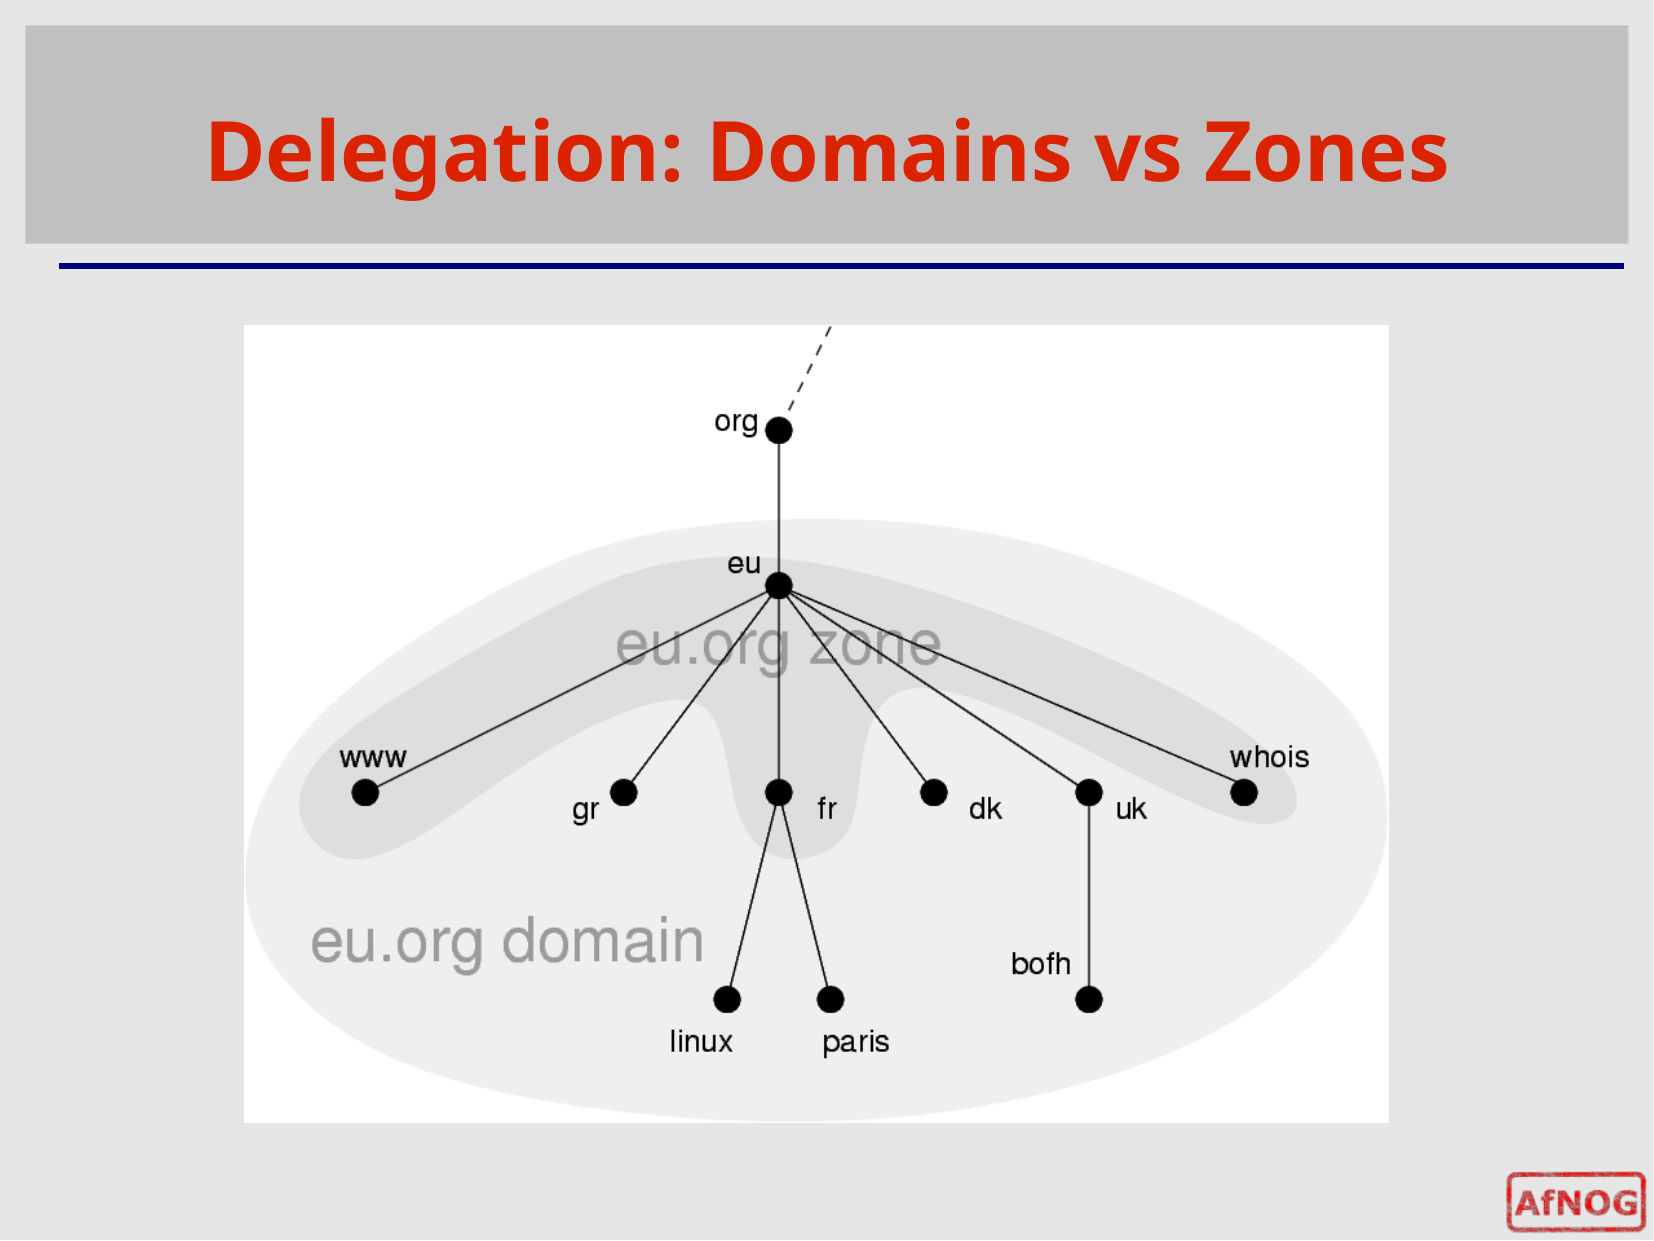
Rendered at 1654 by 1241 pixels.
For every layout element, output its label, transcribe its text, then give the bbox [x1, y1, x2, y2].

title Delegation: Domains vs Zones [121, 46, 1534, 254]
picture [1505, 1170, 1648, 1235]
picture [244, 325, 1389, 1123]
